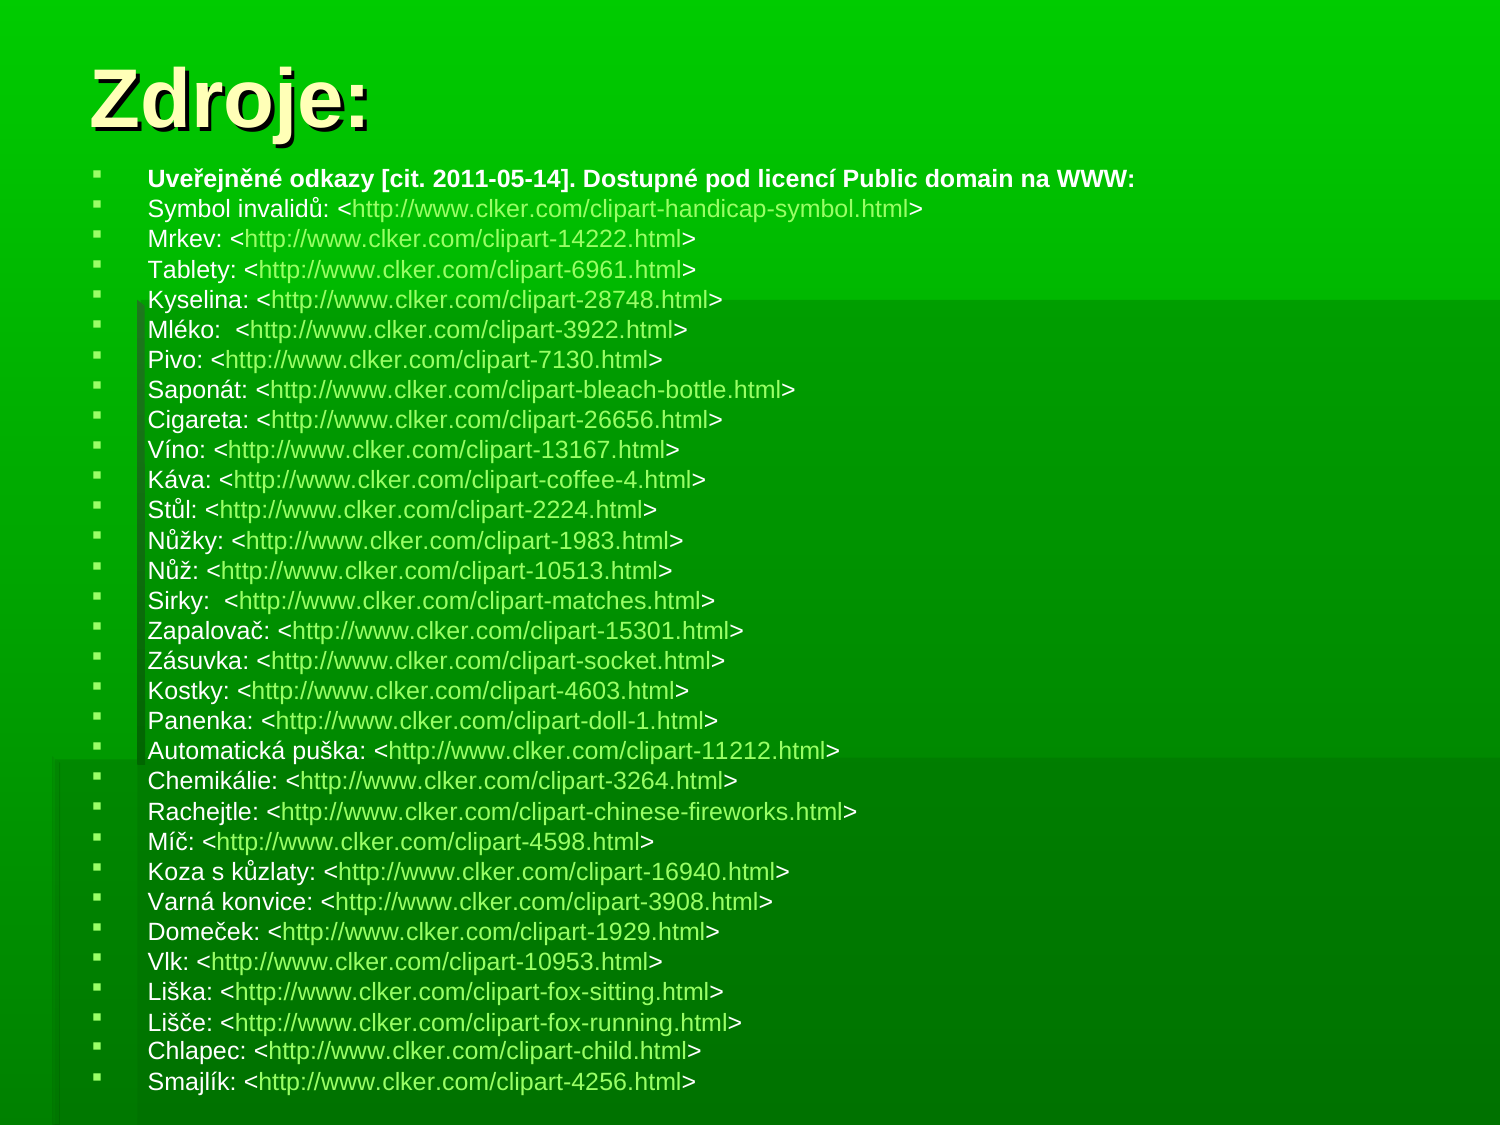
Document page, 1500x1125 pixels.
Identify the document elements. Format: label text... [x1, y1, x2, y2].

list Uveřejněné odkazy [cit. 2011-05-14]. Dostupné pod licencí Public domain na WWW: Symbol invalidů: <http://www.clker.com/clipart-handicap-symbol.html> Mrkev: <http://www.clker.com/clipart-14222.html> Tablety: <http://www.clker.com/clipart-6961.html> Kyselina: <http://www.clker.com/clipart-28748.html> Mléko: <http://www.clker.com/clipart-3922.html> Pivo: <http://www.clker.com/clipart-7130.html> Saponát: <http://www.clker.com/clipart-bleach-bottle.html> Cigareta: <http://www.clker.com/clipart-26656.html> Víno: <http://www.clker.com/clipart-13167.html> Káva: <http://www.clker.com/clipart-coffee-4.html> Stůl: <http://www.clker.com/clipart-2224.html> Nůžky: <http://www.clker.com/clipart-1983.html> Nůž: <http://www.clker.com/clipart-10513.html> Sirky: <http://www.clker.com/clipart-matches.html> Zapalovač: <http://www.clker.com/clipart-15301.html> Zásuvka: <http://www.clker.com/clipart-socket.html> Kostky: <http://www.clker.com/clipart-4603.html> Panenka: <http://www.clker.com/clipart-doll-1.html> Automatická puška: <http://www.clker.com/clipart-11212.html> Chemikálie: <http://www.clker.com/clipart-3264.html> Rachejtle: <http://www.clker.com/clipart-chinese-fireworks.html> Míč: <http://www.clker.com/clipart-4598.html> Koza s kůzlaty: <http://www.clker.com/clipart-16940.html> Varná konvice: <http://www.clker.com/clipart-3908.html> Domeček: <http://www.clker.com/clipart-1929.html> Vlk: <http://www.clker.com/clipart-10953.html> Liška: <http://www.clker.com/clipart-fox-sitting.html> Lišče: <http://www.clker.com/clipart-fox-running.html> Chlapec: <http://www.clker.com/clipart-child.html> Smajlík: <http://www.clker.com/clipart-4256.html> [76, 160, 1500, 1125]
title Zdroje: [75, 36, 1451, 153]
